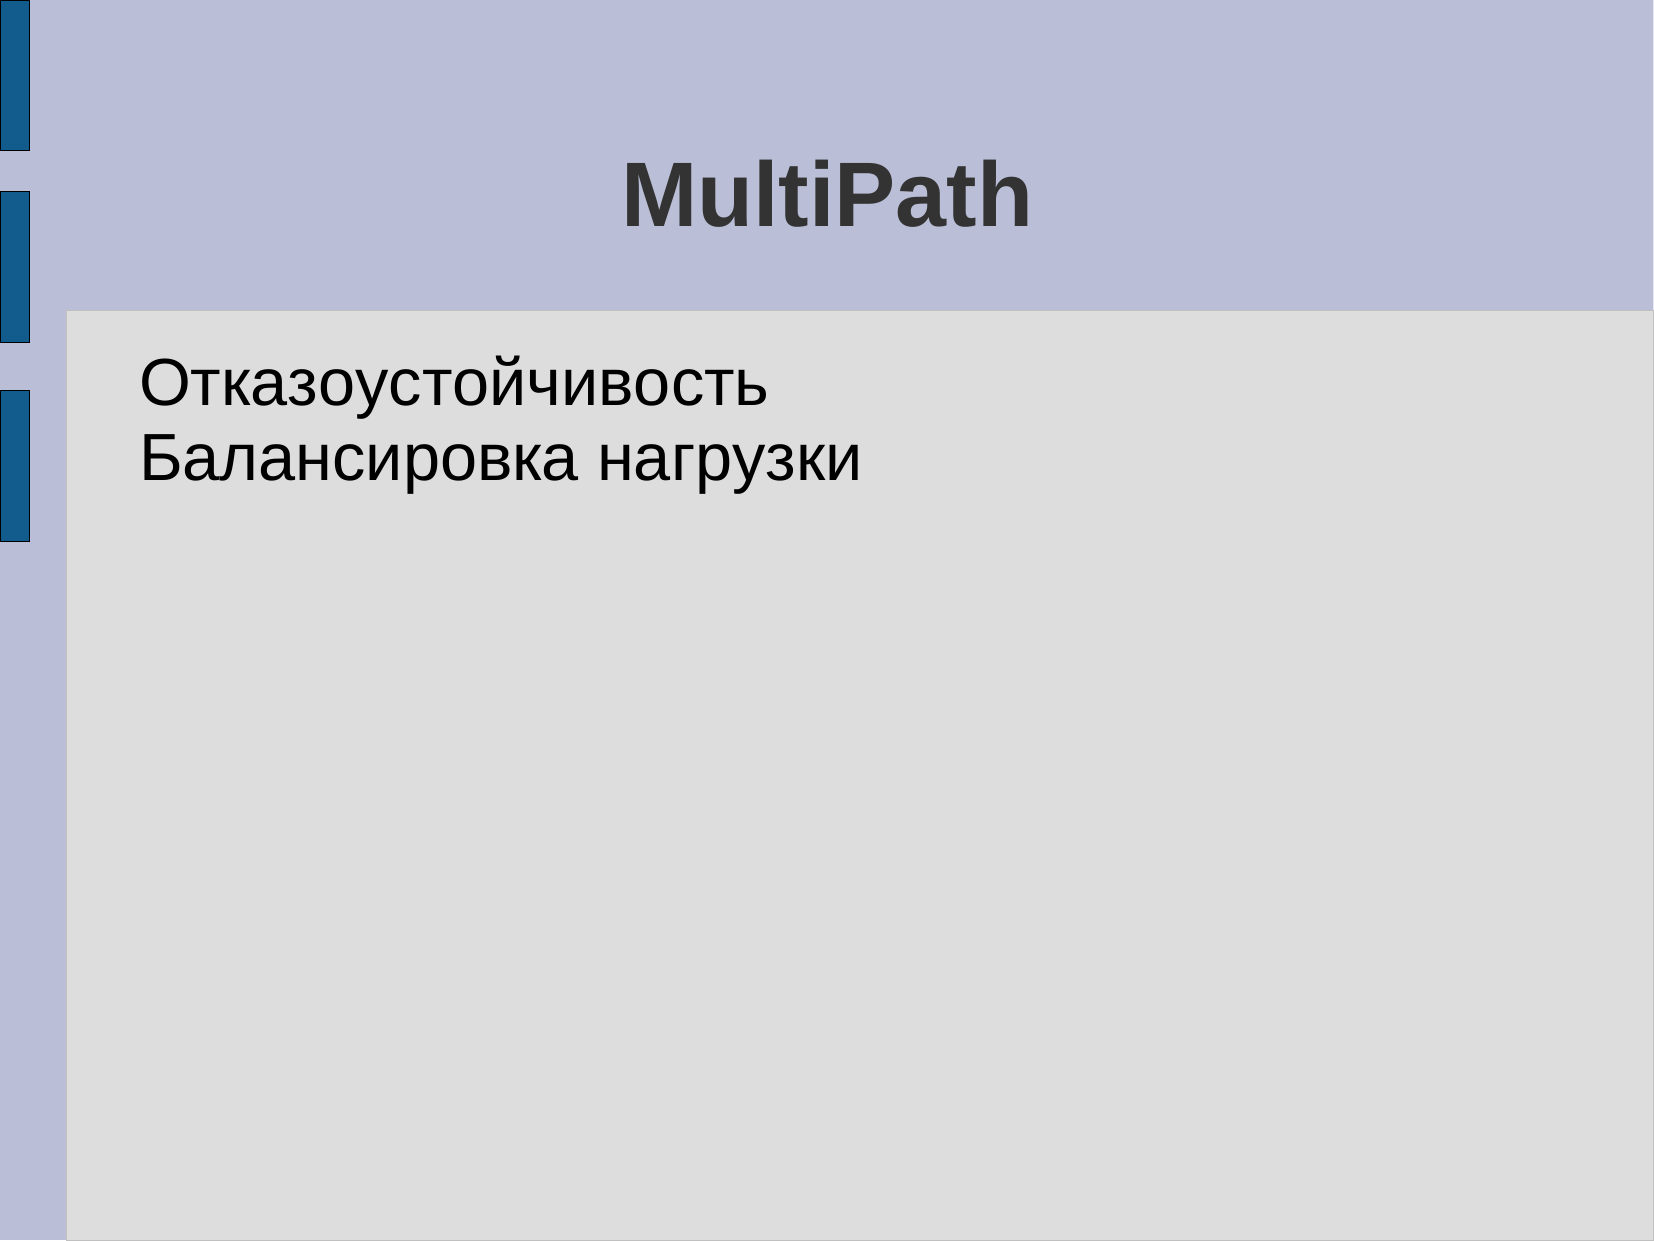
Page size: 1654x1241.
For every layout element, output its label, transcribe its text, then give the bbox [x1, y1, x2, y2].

title MultiPath [121, 98, 1534, 291]
list Отказоустойчивость Балансировка нагрузки [121, 344, 1534, 1112]
